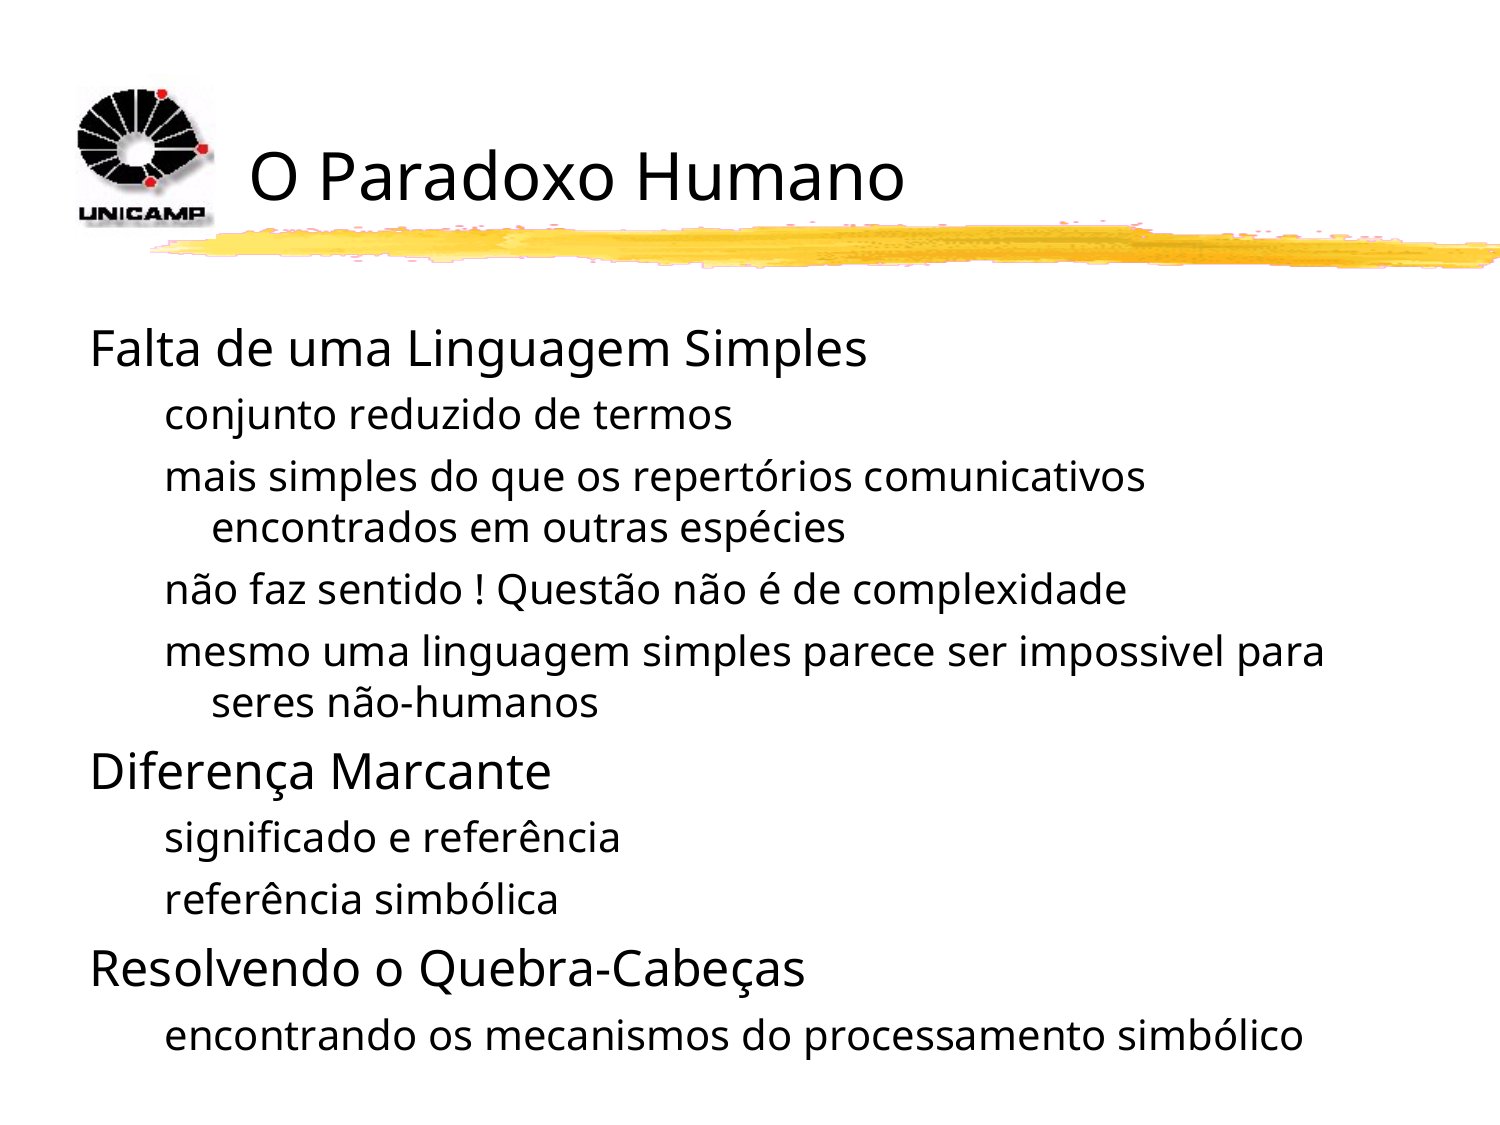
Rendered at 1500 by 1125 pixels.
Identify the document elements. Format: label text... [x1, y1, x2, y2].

title O Paradoxo Humano [233, 37, 1434, 225]
picture [75, 74, 1500, 279]
list Falta de uma Linguagem Simples conjunto reduzido de termos mais simples do que os repertórios comunicativos encontrados em outras espécies não faz sentido ! Questão não é de complexidade mesmo uma linguagem simples parece ser impossivel para seres não-humanos Diferença Marcante significado e referência referência simbólica Resolvendo o Quebra-Cabeças encontrando os mecanismos do processamento simbólico [74, 309, 1417, 994]
